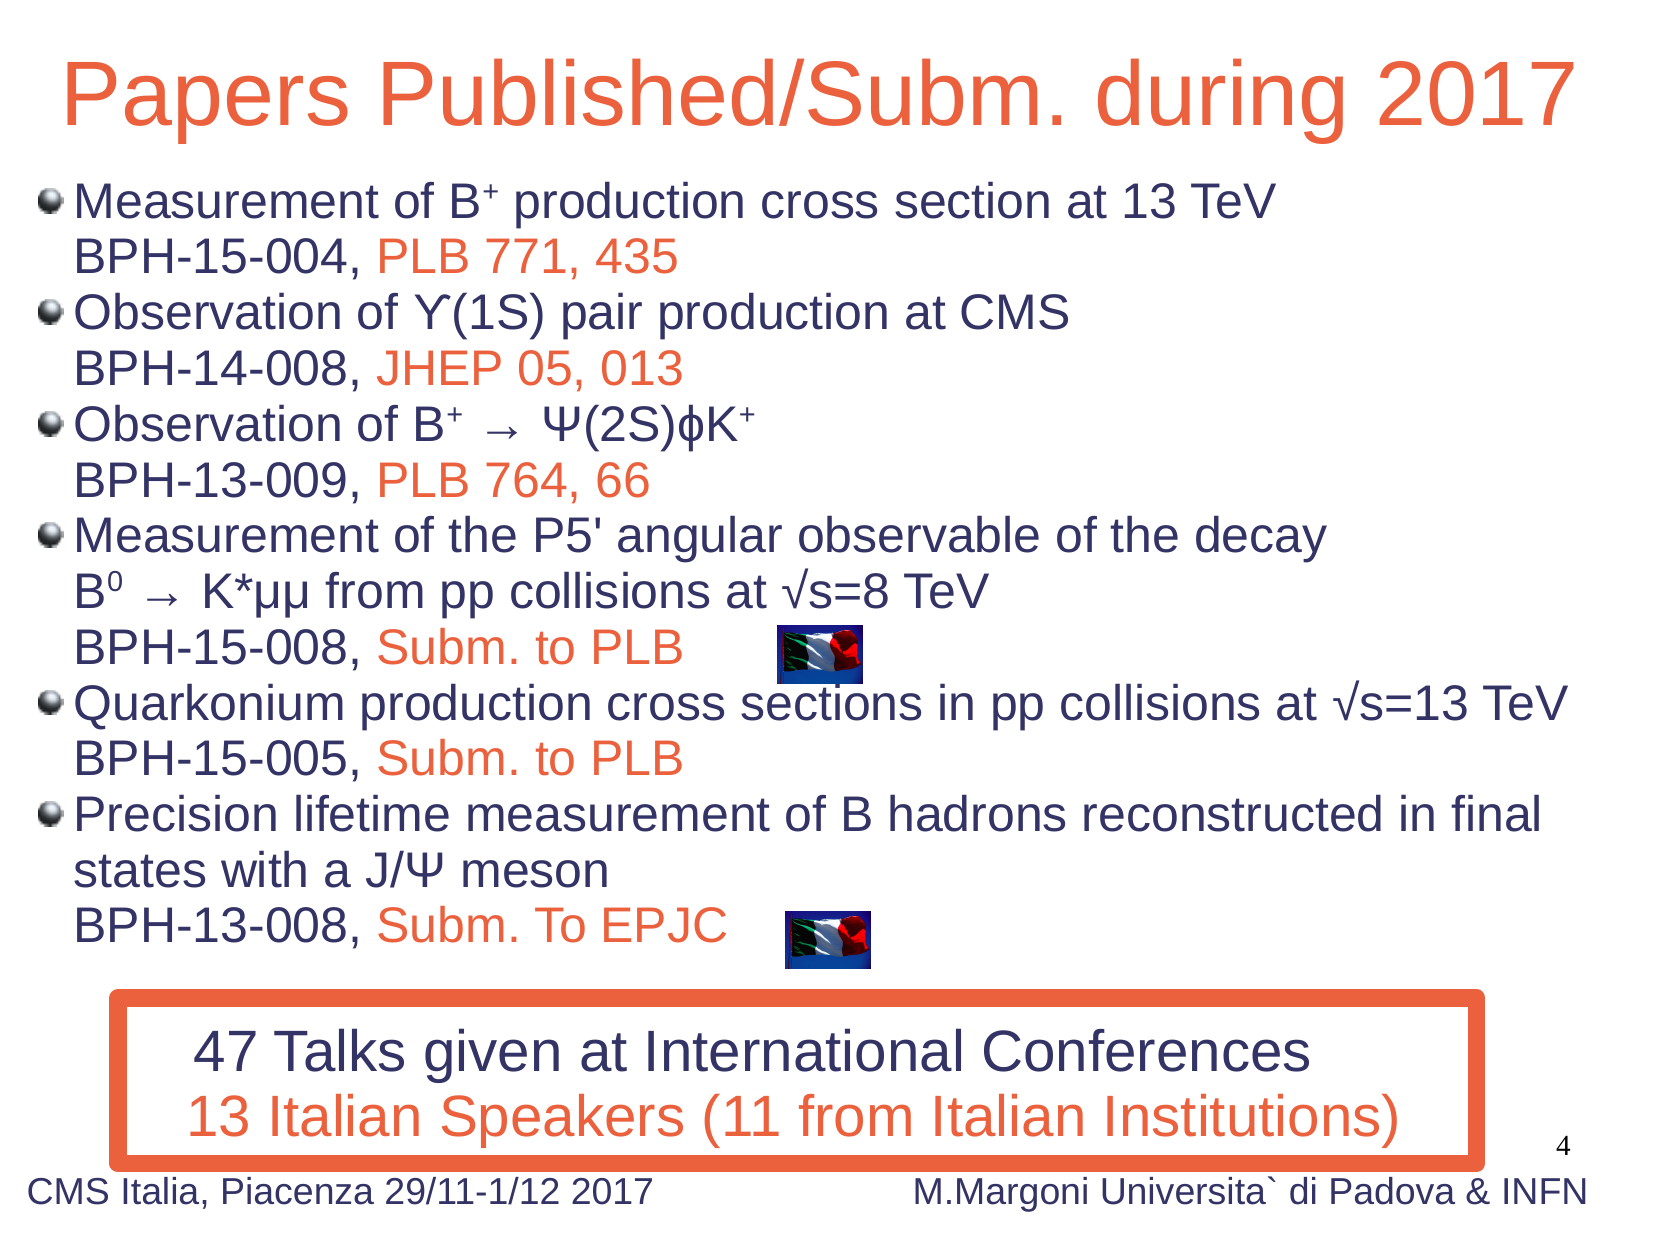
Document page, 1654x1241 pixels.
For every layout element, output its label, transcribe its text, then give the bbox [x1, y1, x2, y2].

title Papers Published/Subm. during 2017 [0, 0, 1642, 198]
picture [785, 911, 871, 969]
text_box CMS Italia, Piacenza 29/11-1/12 2017 M.Margoni Universita` di Padova & INFN [11, 1163, 1642, 1221]
text_box Measurement of B+ production cross section at 13 TeV BPH-15-004, PLB 771, 435 Observation of ϒ(1S) pair production at CMS BPH-14-008, JHEP 05, 013 Observation of B+ → Ψ(2S)ϕK+ BPH-13-009, PLB 764, 66 Measurement of the P5' angular observable of the decay B0 → K*μμ from pp collisions at √s=8 TeV BPH-15-008, Subm. to PLB Quarkonium production cross sections in pp collisions at √s=13 TeV BPH-15-005, Subm. to PLB Precision lifetime measurement of B hadrons reconstructed in final states with a J/Ψ meson BPH-13-008, Subm. To EPJC 47 Talks given at International Conferences 13 Italian Speakers (11 from Italian Institutions) [23, 165, 1630, 1162]
text_box Measurement of B+ production cross section at 13 TeV BPH-15-004, PLB 771, 435 Observation of ϒ(1S) pair production at CMS BPH-14-008, JHEP 05, 013 Observation of B+ → Ψ(2S)ϕK+ BPH-13-009, PLB 764, 66 Measurement of the P5' angular observable of the decay B0 → K*μμ from pp collisions at √s=8 TeV BPH-15-008, Subm. to PLB Quarkonium production cross sections in pp collisions at √s=13 TeV BPH-15-005, Subm. to PLB Precision lifetime measurement of B hadrons reconstructed in final states with a J/Ψ meson BPH-13-008, Subm. To EPJC 47 Talks given at International Conferences 13 Italian Speakers (11 from Italian Institutions) [127, 1007, 1468, 1155]
picture [777, 625, 863, 684]
